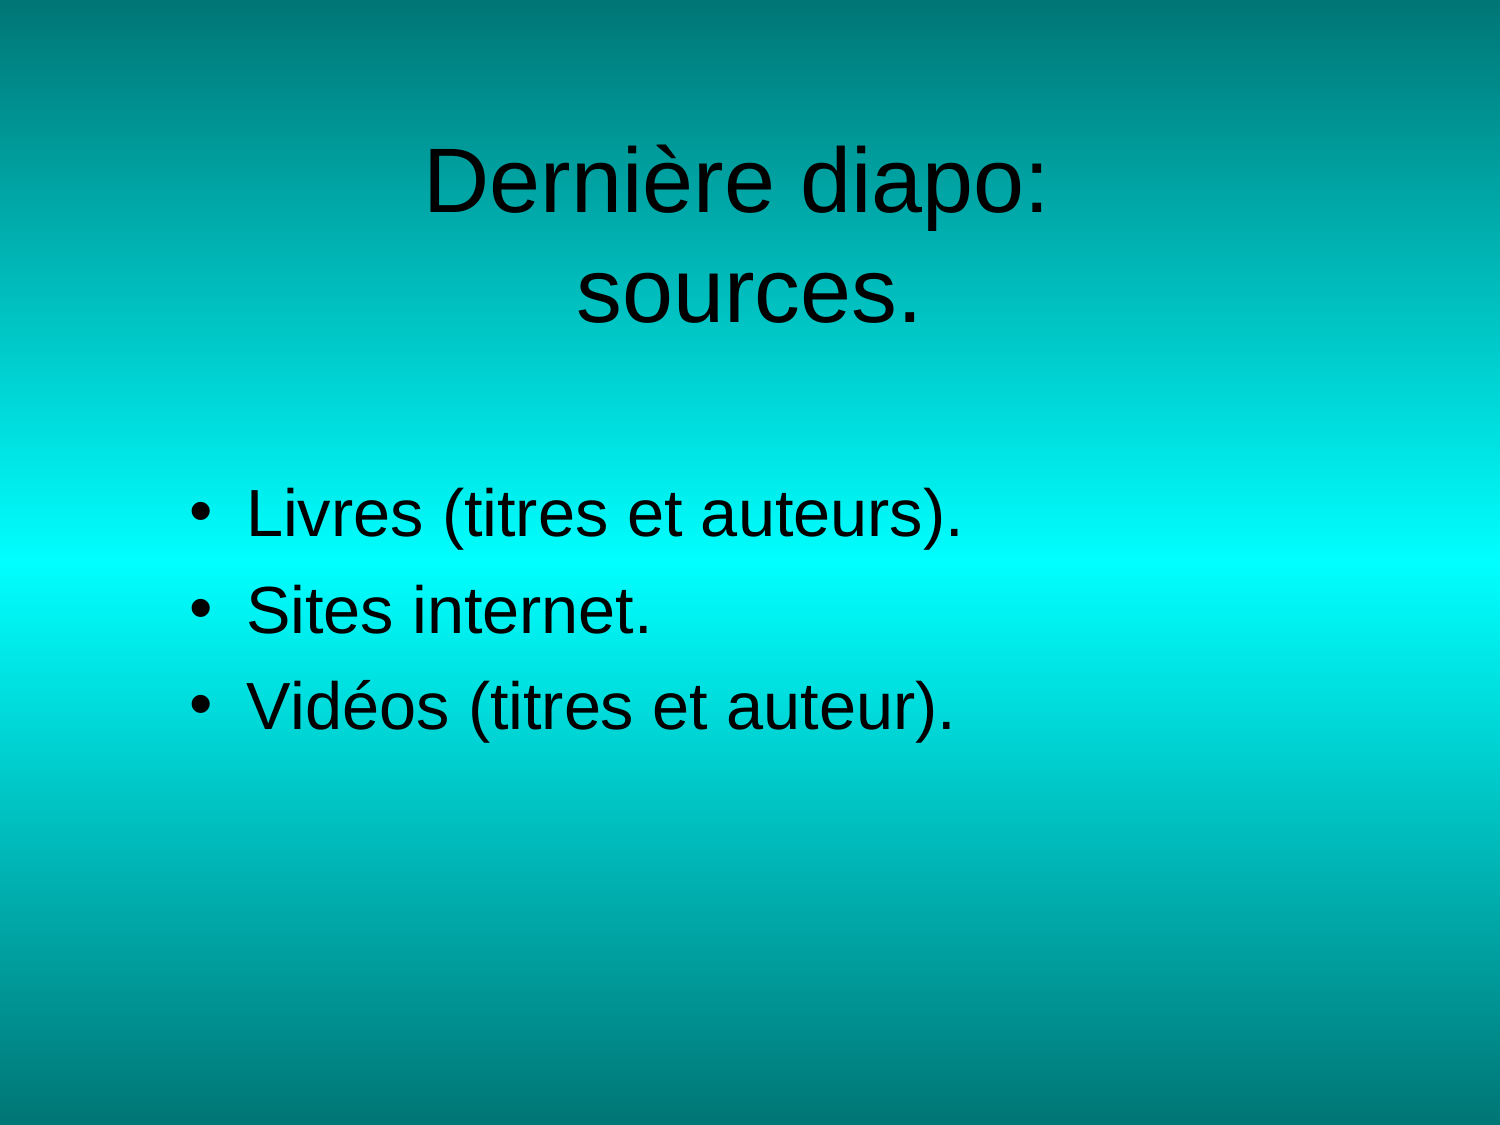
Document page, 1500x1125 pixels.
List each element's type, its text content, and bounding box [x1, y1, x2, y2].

title Dernière diapo: sources. [112, 113, 1388, 349]
list Livres (titres et auteurs). Sites internet. Vidéos (titres et auteur). [174, 462, 1313, 838]
